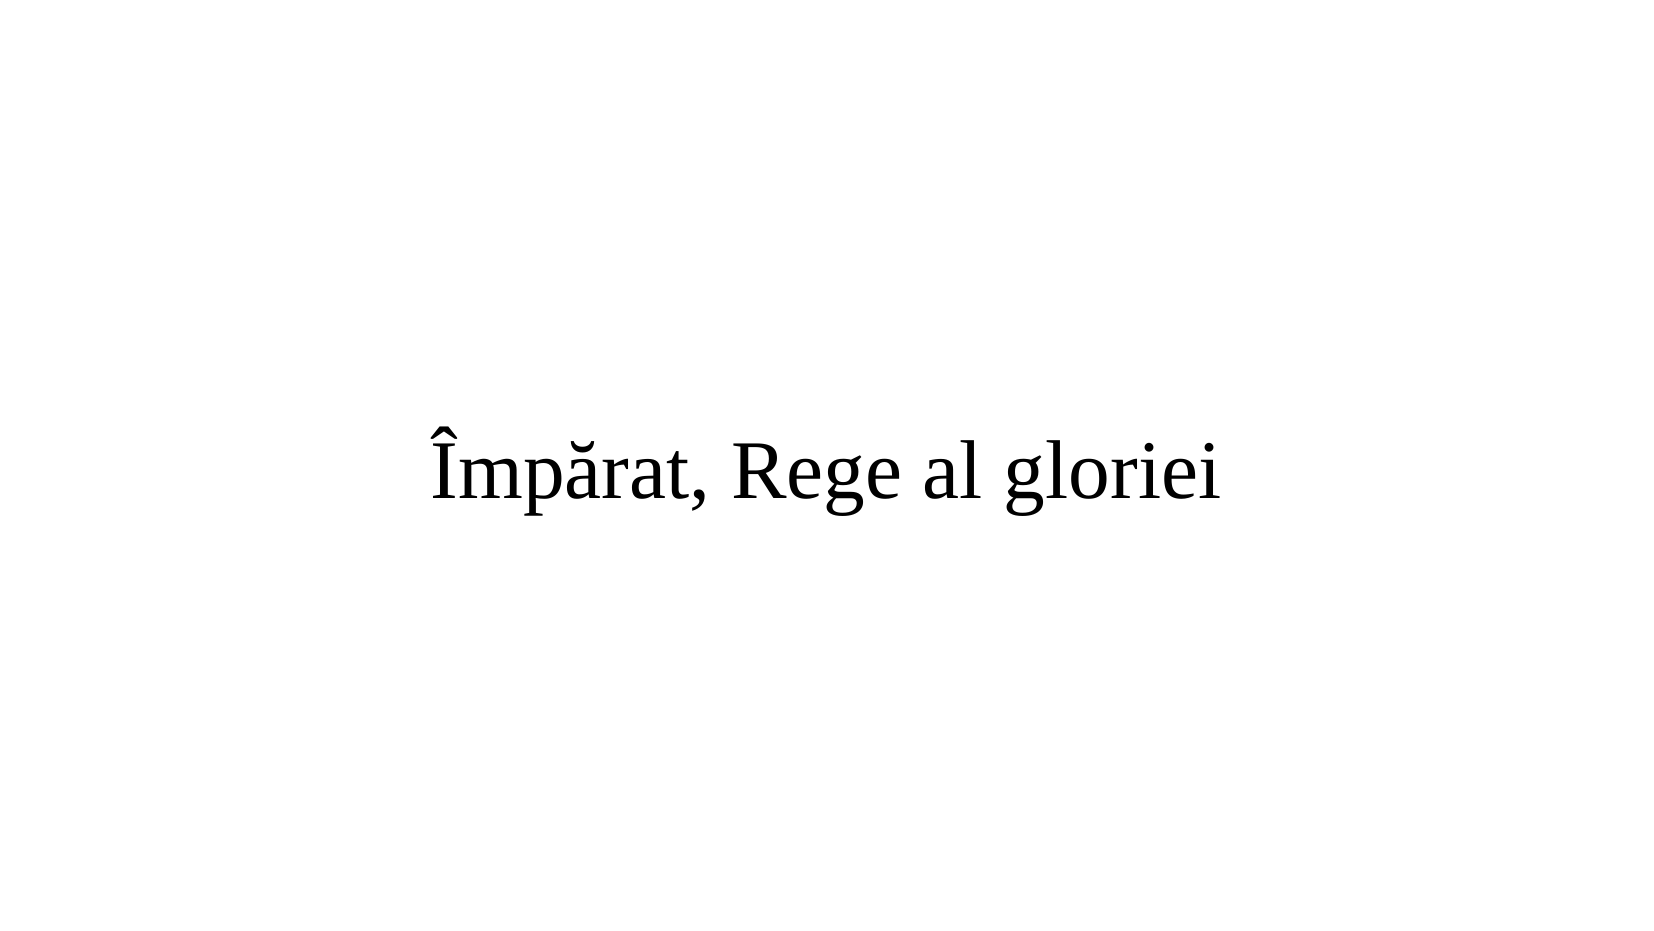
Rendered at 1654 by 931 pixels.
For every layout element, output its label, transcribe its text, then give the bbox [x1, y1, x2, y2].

title Împărat, Rege al gloriei [165, 392, 1489, 549]
